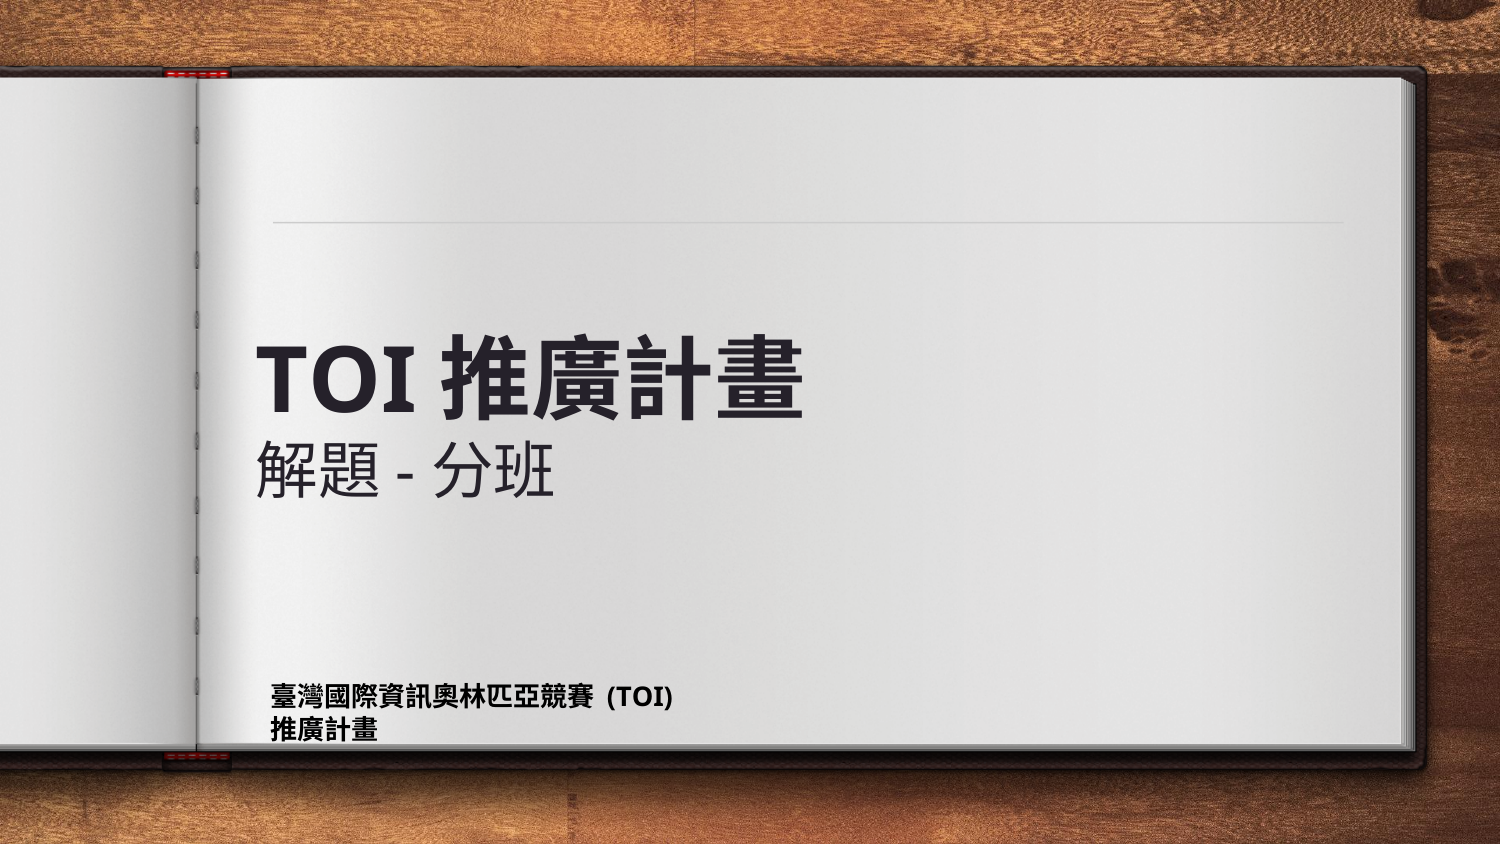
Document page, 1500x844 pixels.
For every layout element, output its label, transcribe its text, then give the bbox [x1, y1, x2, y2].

text_box TOI推廣計畫 解題-分班 [240, 262, 894, 565]
